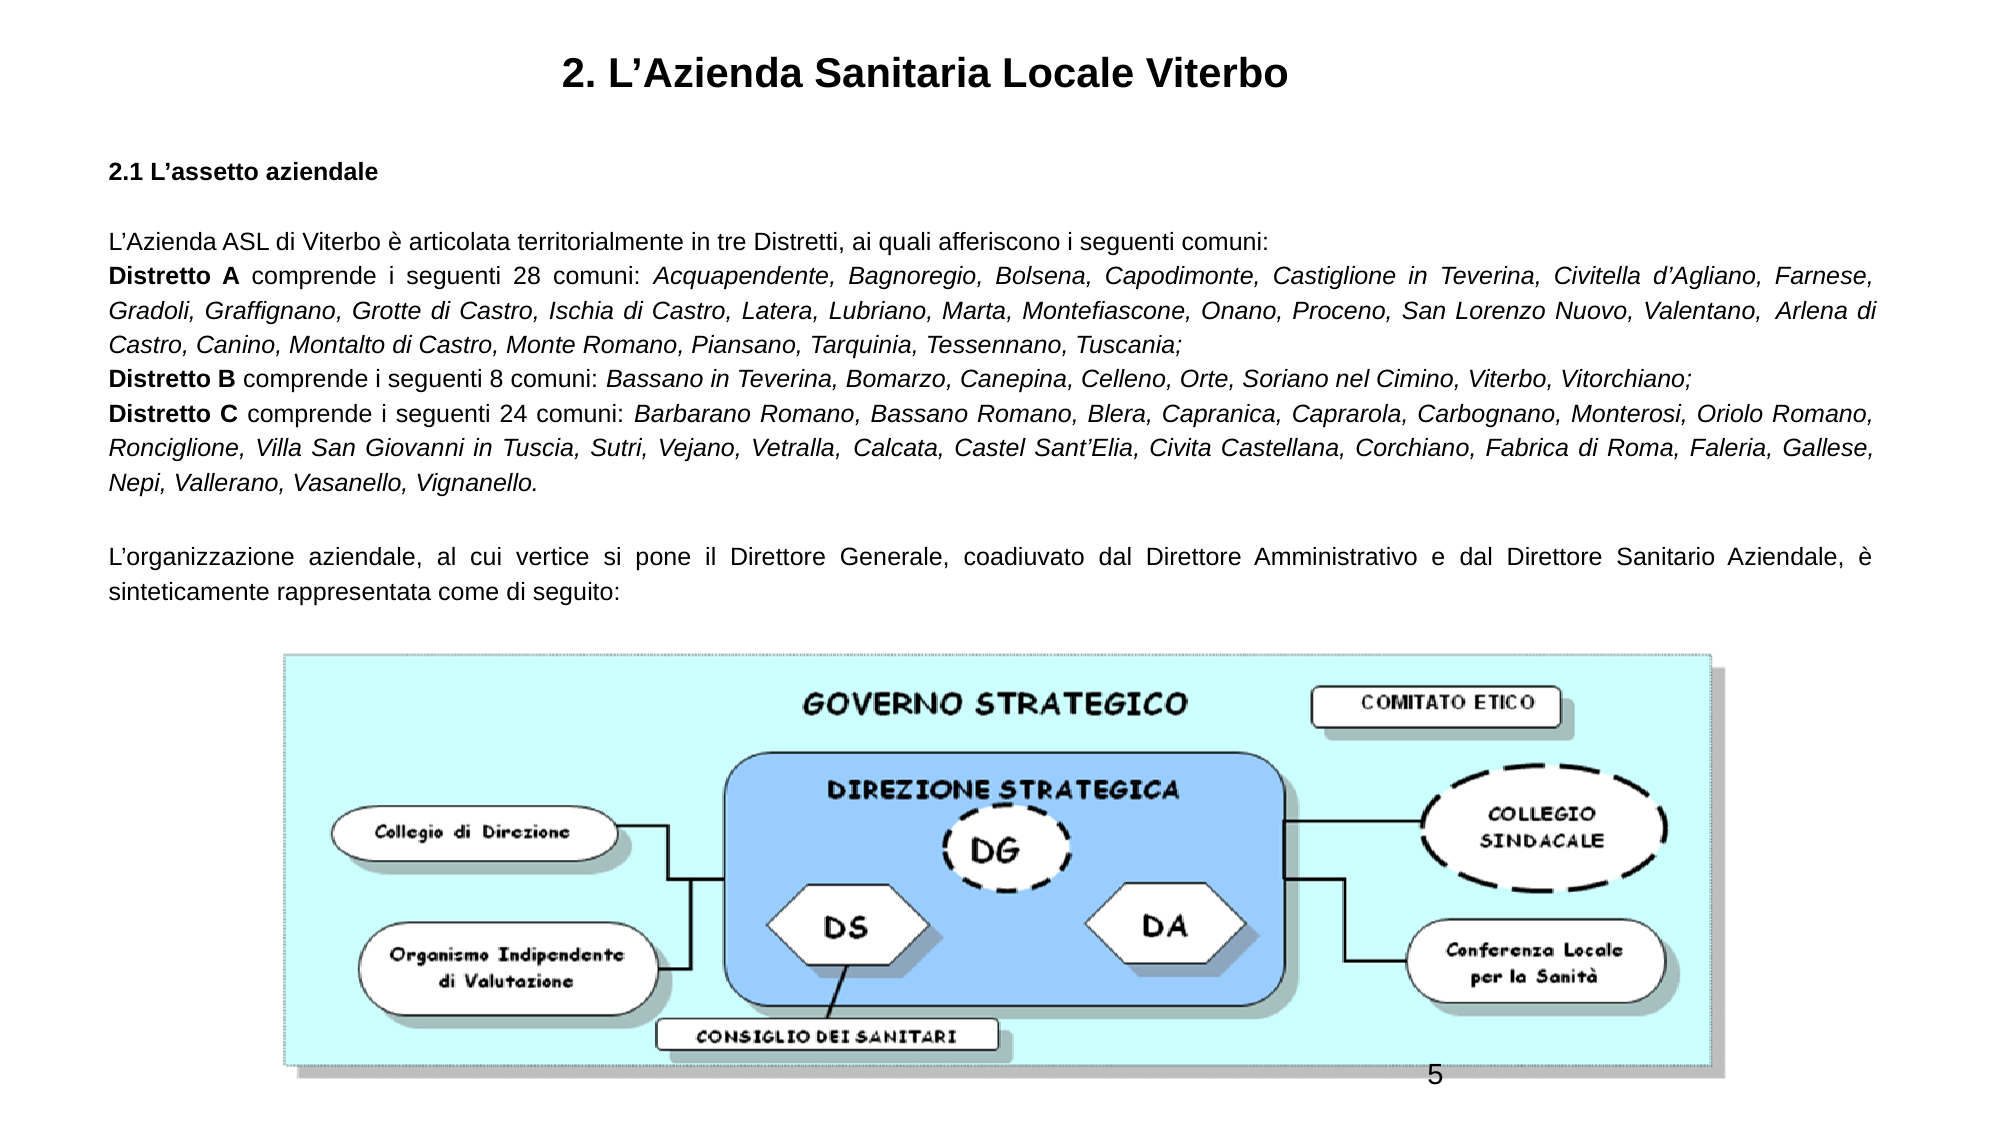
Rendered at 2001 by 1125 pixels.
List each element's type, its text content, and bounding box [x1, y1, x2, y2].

picture [281, 653, 1728, 1079]
text_box 2. L’Azienda Sanitaria Locale Viterbo [477, 40, 1432, 101]
text_box 2.1 L’assetto aziendale L’Azienda ASL di Viterbo è articolata territorialmente in tre Distretti, ai quali afferiscono i seguenti comuni: Distretto A comprende i seguenti 28 comuni: Acquapendente, Bagnoregio, Bolsena, Capodimonte, Castiglione in Teverina, Civitella d’Agliano, Farnese, Gradoli, Graffignano, Grotte di Castro, Ischia di Castro, Latera, Lubriano, Marta, Montefiascone, Onano, Proceno, San Lorenzo Nuovo, Valentano, Arlena di Castro, Canino, Montalto di Castro, Monte Romano, Piansano, Tarquinia, Tessennano, Tuscania; Distretto B comprende i seguenti 8 comuni: Bassano in Teverina, Bomarzo, Canepina, Celleno, Orte, Soriano nel Cimino, Viterbo, Vitorchiano; Distretto C comprende i seguenti 24 comuni: Barbarano Romano, Bassano Romano, Blera, Capranica, Caprarola, Carbognano, Monterosi, Oriolo Romano, Ronciglione, Villa San Giovanni in Tuscia, Sutri, Vejano, Vetralla, Calcata, Castel Sant’Elia, Civita Castellana, Corchiano, Fabrica di Roma, Faleria, Gallese, Nepi, Vallerano, Vasanello, Vignanello. L’organizzazione aziendale, al cui vertice si pone il Direttore Generale, coadiuvato dal Direttore Amministrativo e dal Direttore Sanitario Aziendale, è sinteticamente rappresentata come di seguito: [93, 125, 1892, 671]
slide_number <numero> [1412, 1042, 1863, 1103]
